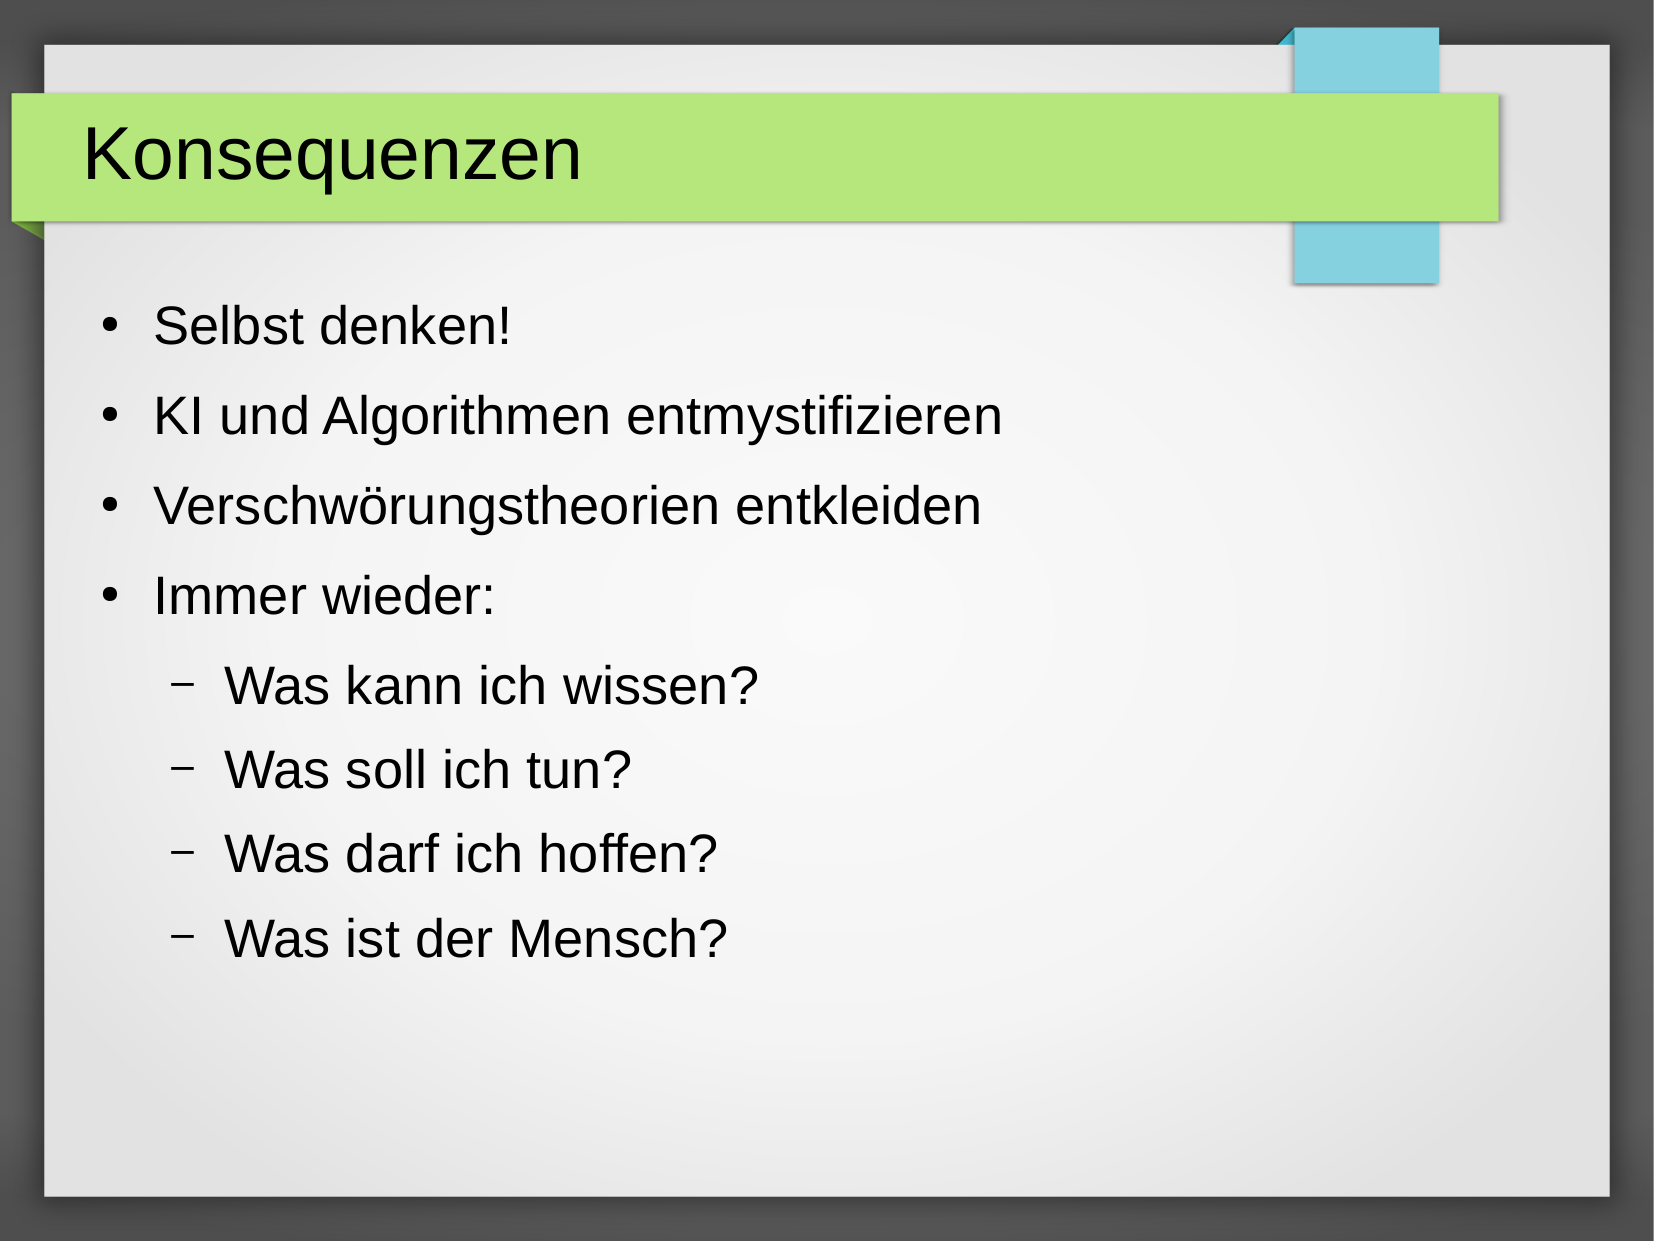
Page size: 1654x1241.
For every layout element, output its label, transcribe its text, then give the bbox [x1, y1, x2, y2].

list Selbst denken! KI und Algorithmen entmystifizieren Verschwörungstheorien entkleiden Immer wieder: Was kann ich wissen? Was soll ich tun? Was darf ich hoffen? Was ist der Mensch? [82, 295, 1571, 1015]
title Konsequenzen [82, 94, 1264, 213]
picture [0, 0, 1654, 1241]
